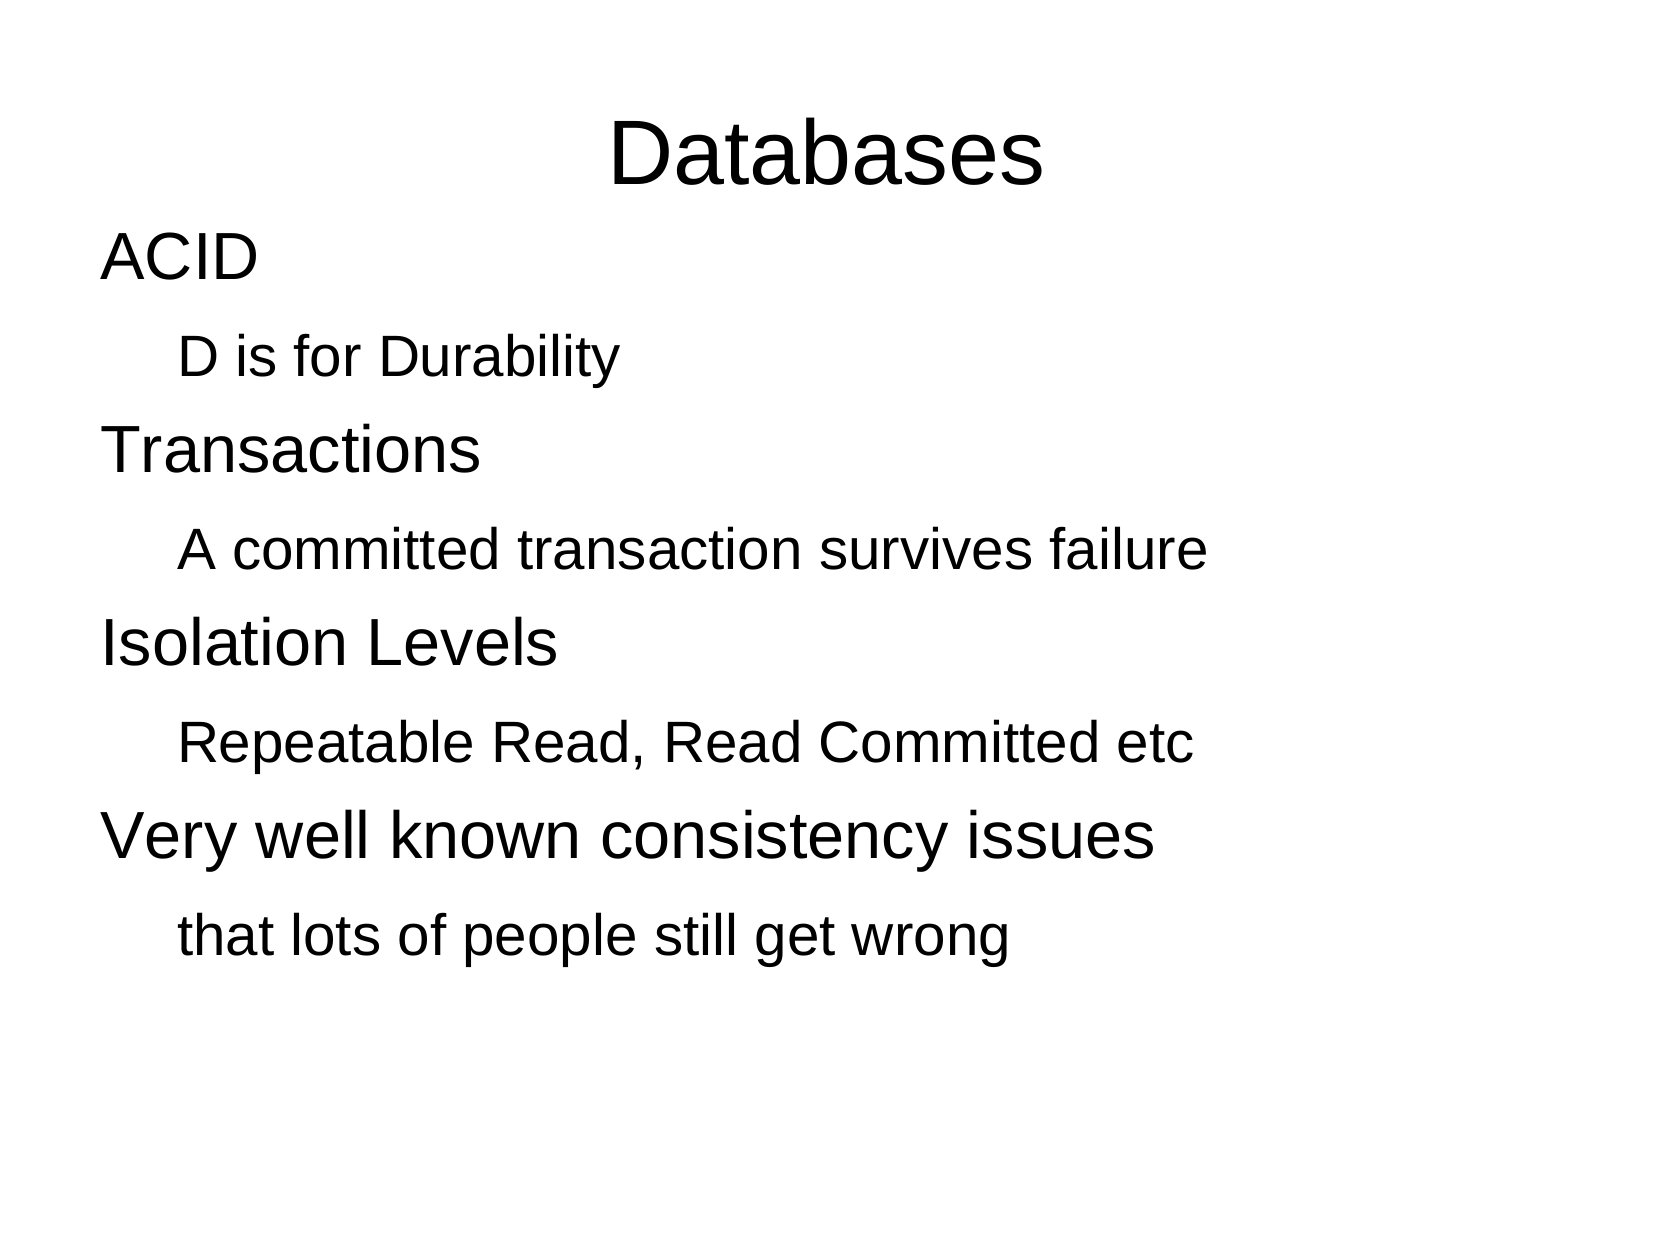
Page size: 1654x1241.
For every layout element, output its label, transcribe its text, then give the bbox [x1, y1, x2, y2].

list ACID D is for Durability Transactions A committed transaction survives failure Isolation Levels Repeatable Read, Read Committed etc Very well known consistency issues that lots of people still get wrong [82, 219, 1571, 1152]
title Databases [82, 56, 1571, 219]
